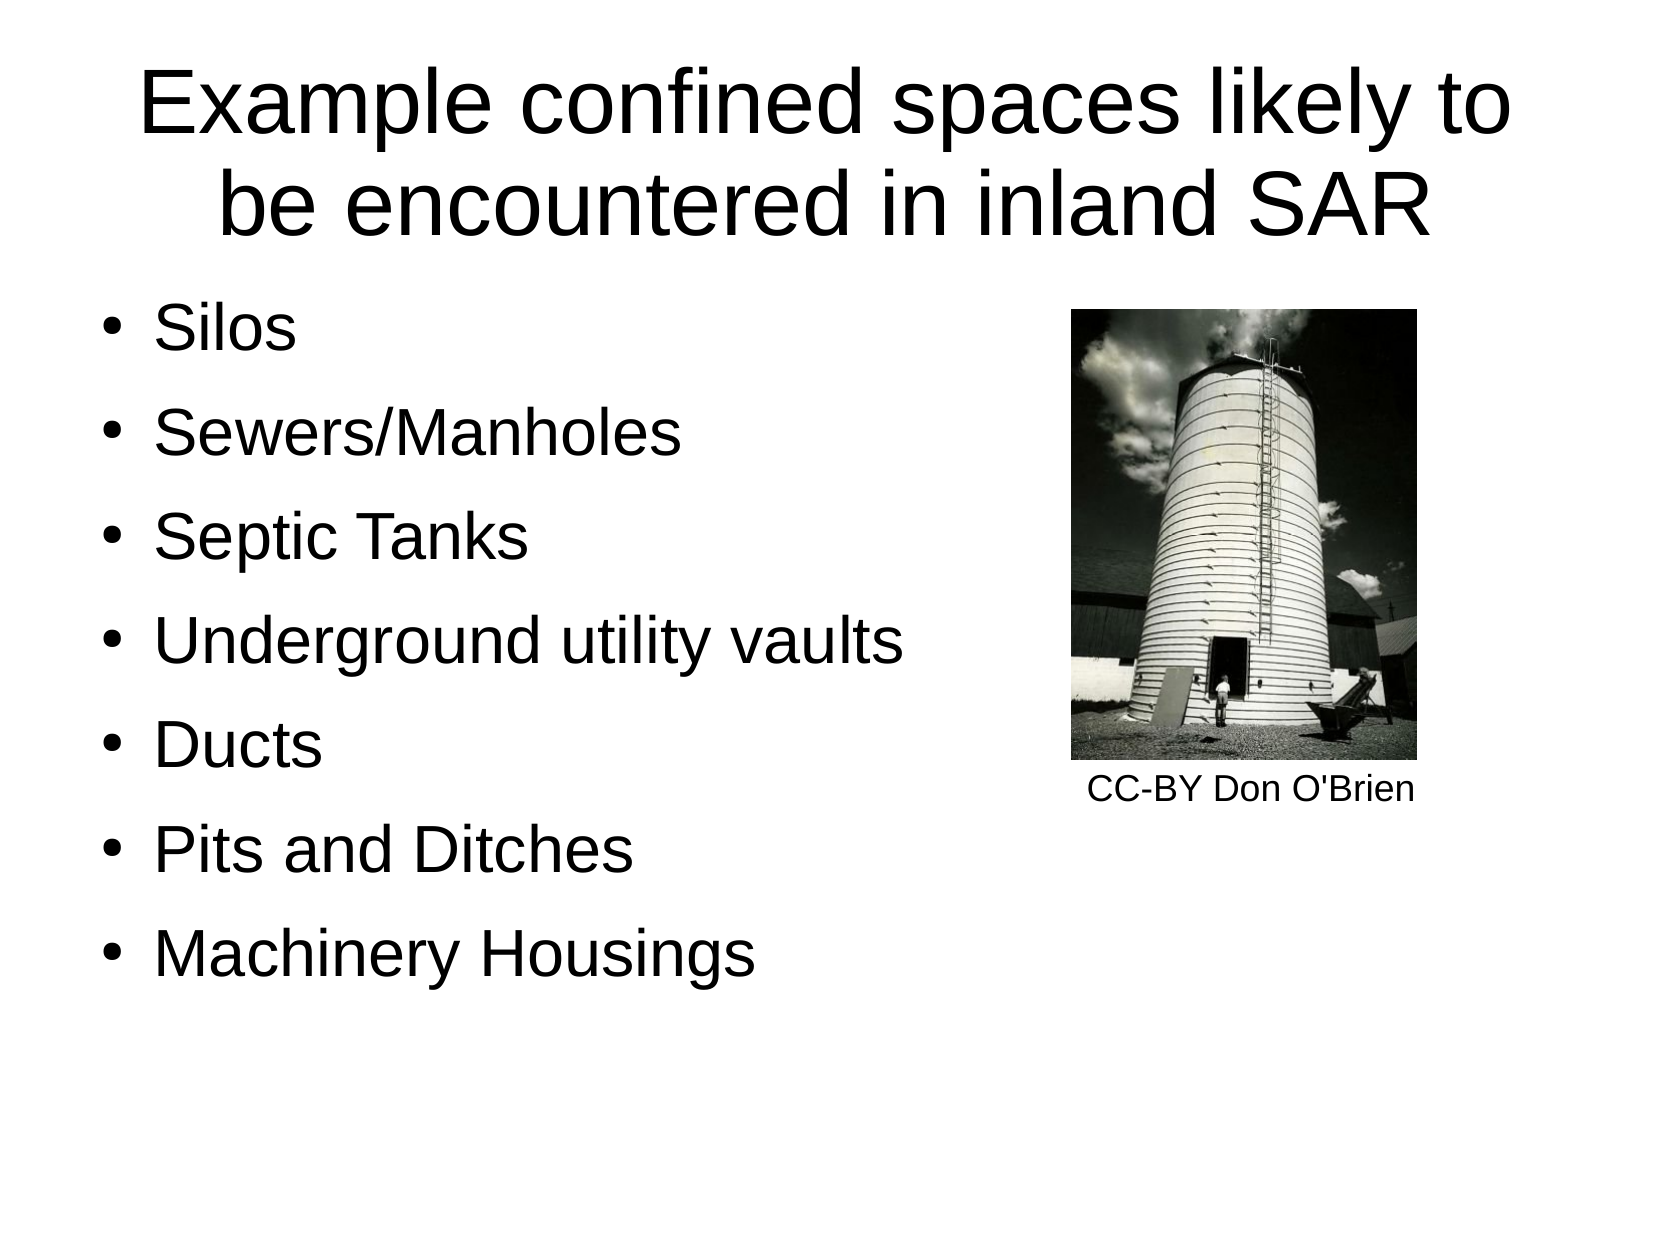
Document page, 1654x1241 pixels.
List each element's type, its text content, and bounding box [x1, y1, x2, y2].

list Silos Sewers/Manholes Septic Tanks Underground utility vaults Ducts Pits and Ditches Machinery Housings [82, 290, 1571, 1010]
title Example confined spaces likely to be encountered in inland SAR [82, 49, 1571, 257]
text_box CC-BY Don O'Brien [1071, 759, 1431, 817]
picture [1071, 309, 1417, 759]
